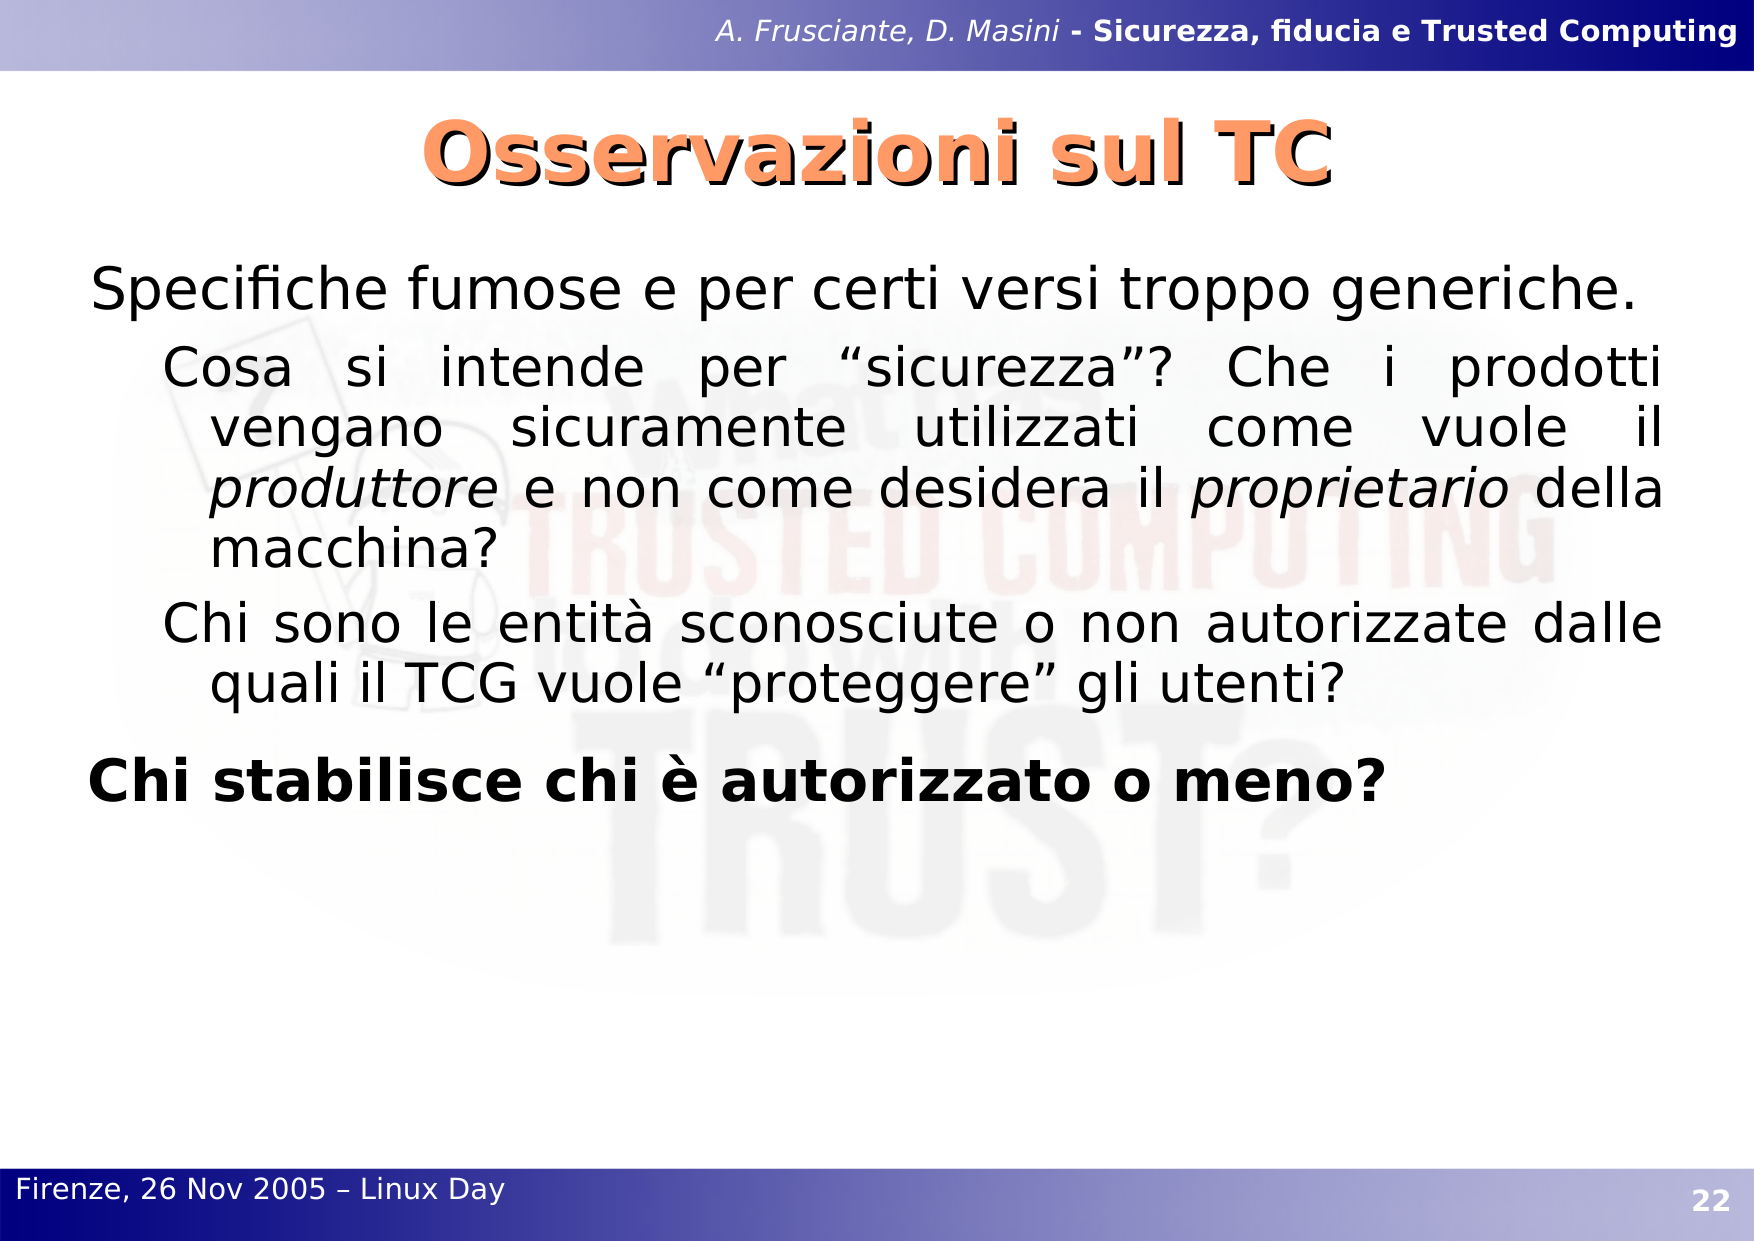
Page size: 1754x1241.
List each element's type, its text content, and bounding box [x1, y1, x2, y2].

title Osservazioni sul TC [87, 49, 1667, 257]
picture [0, 0, 1754, 1241]
list Specifiche fumose e per certi versi troppo generiche. Cosa si intende per “sicurezza”? Che i prodotti vengano sicuramente utilizzati come vuole il produttore e non come desidera il proprietario della macchina? Chi sono le entità sconosciute o non autorizzate dalle quali il TCG vuole “proteggere” gli utenti? Chi stabilisce chi è autorizzato o meno? [87, 258, 1667, 1155]
text_box <numero> [1641, 1185, 1732, 1223]
text_box Firenze, 26 Nov 2005 – Linux Day [0, 1175, 763, 1234]
text_box A. Frusciante, D. Masini - Sicurezza, fiducia e Trusted Computing [602, 7, 1754, 63]
